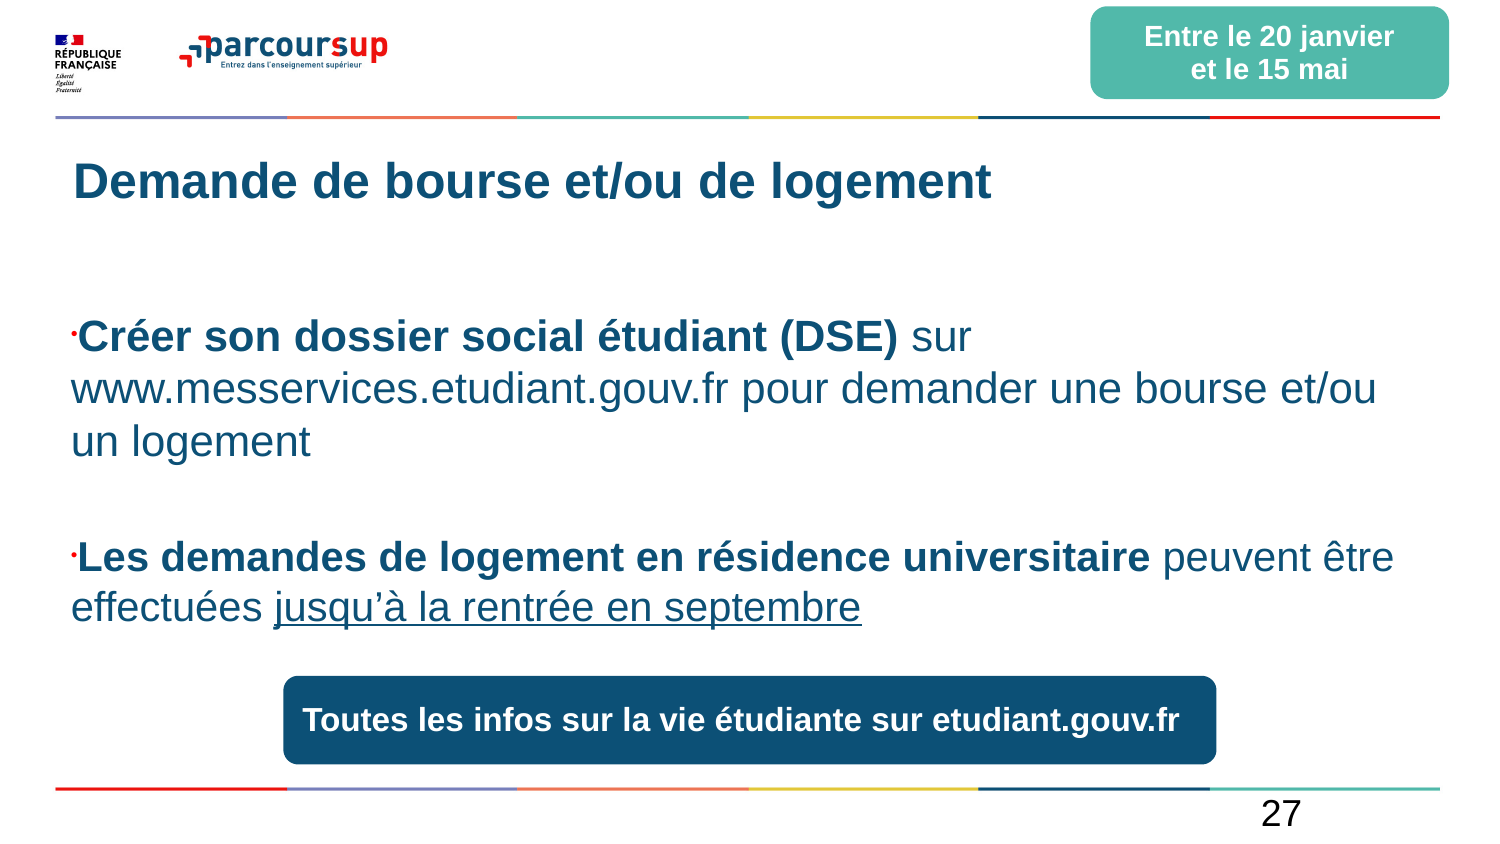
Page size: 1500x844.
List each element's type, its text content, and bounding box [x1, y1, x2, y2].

text_box Entre le 20 janvier et le 15 mai [1092, 8, 1447, 97]
title Demande de bourse et/ou de logement [59, 147, 1441, 239]
text_box [1246, 784, 1438, 844]
text_box Toutes les infos sur la vie étudiante sur etudiant.gouv.fr [283, 675, 1217, 765]
list Créer son dossier social étudiant (DSE) sur www.messervices.etudiant.gouv.fr pour demander une bourse et/ou un logement Les demandes de logement en résidence universitaire peuvent être effectuées jusqu’à la rentrée en septembre [56, 239, 1441, 765]
